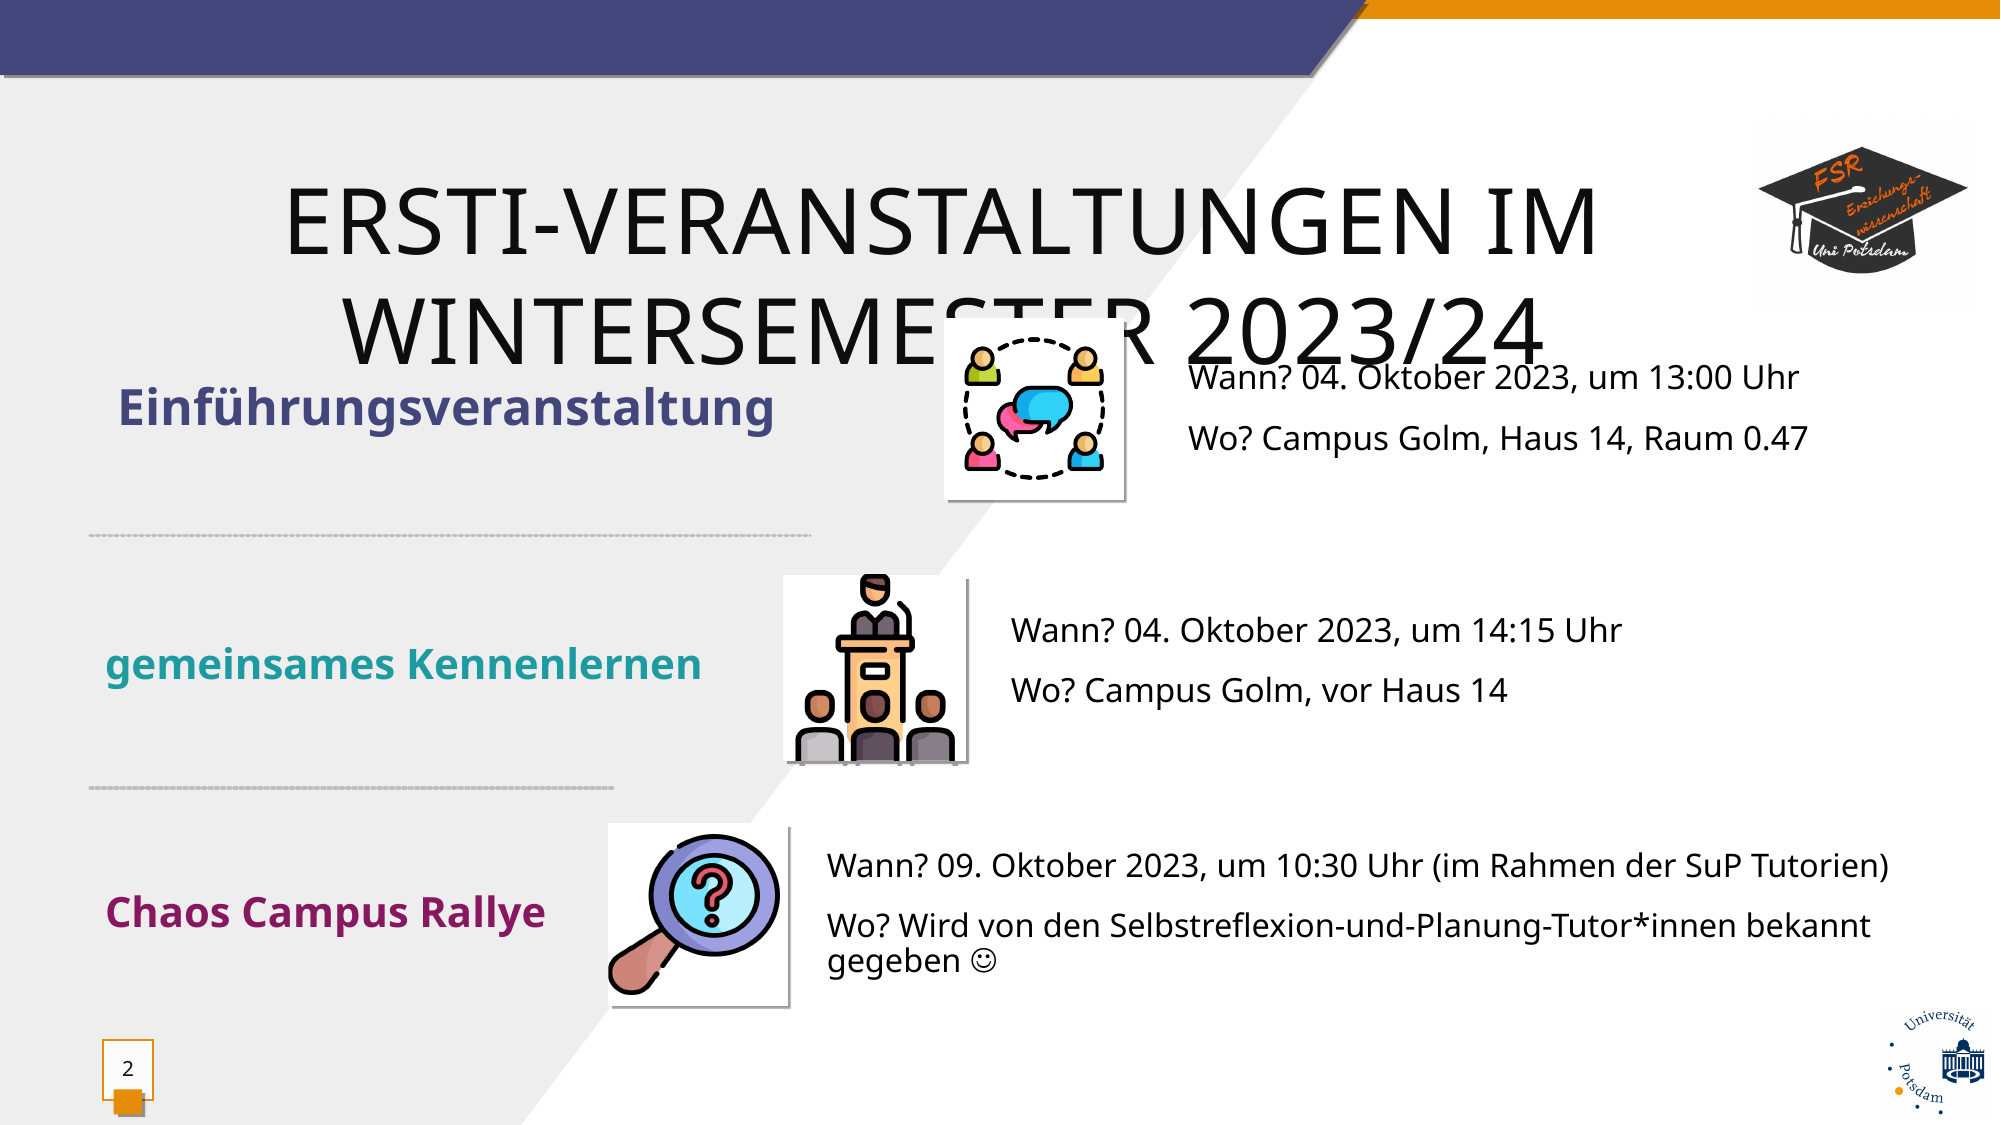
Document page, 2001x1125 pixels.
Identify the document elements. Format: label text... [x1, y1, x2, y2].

picture [1750, 116, 1975, 312]
list Wann? 04. Oktober 2023, um 13:00 Uhr Wo? Campus Golm, Haus 14, Raum 0.47 [1173, 333, 1910, 484]
picture [608, 823, 788, 1006]
list Chaos Campus Rallye [90, 879, 576, 950]
text_box 5 [103, 1040, 153, 1101]
list Wann? 04. Oktober 2023, um 14:15 Uhr Wo? Campus Golm, vor Haus 14 [995, 586, 1910, 737]
picture [783, 574, 967, 761]
list Wann? 09. Oktober 2023, um 10:30 Uhr (im Rahmen der SuP Tutorien) Wo? Wird von den Selbstreflexion-und-Planung-Tutor*innen bekannt gegeben  [811, 839, 1922, 990]
list gemeinsames Kennenlernen [90, 631, 751, 701]
text_box [113, 1089, 143, 1115]
title Ersti-Veranstaltungen im Wintersemester 2023/24 [58, 155, 1750, 272]
picture [944, 317, 1124, 501]
list Einführungsveranstaltung [102, 374, 913, 444]
picture [1882, 1005, 1992, 1121]
